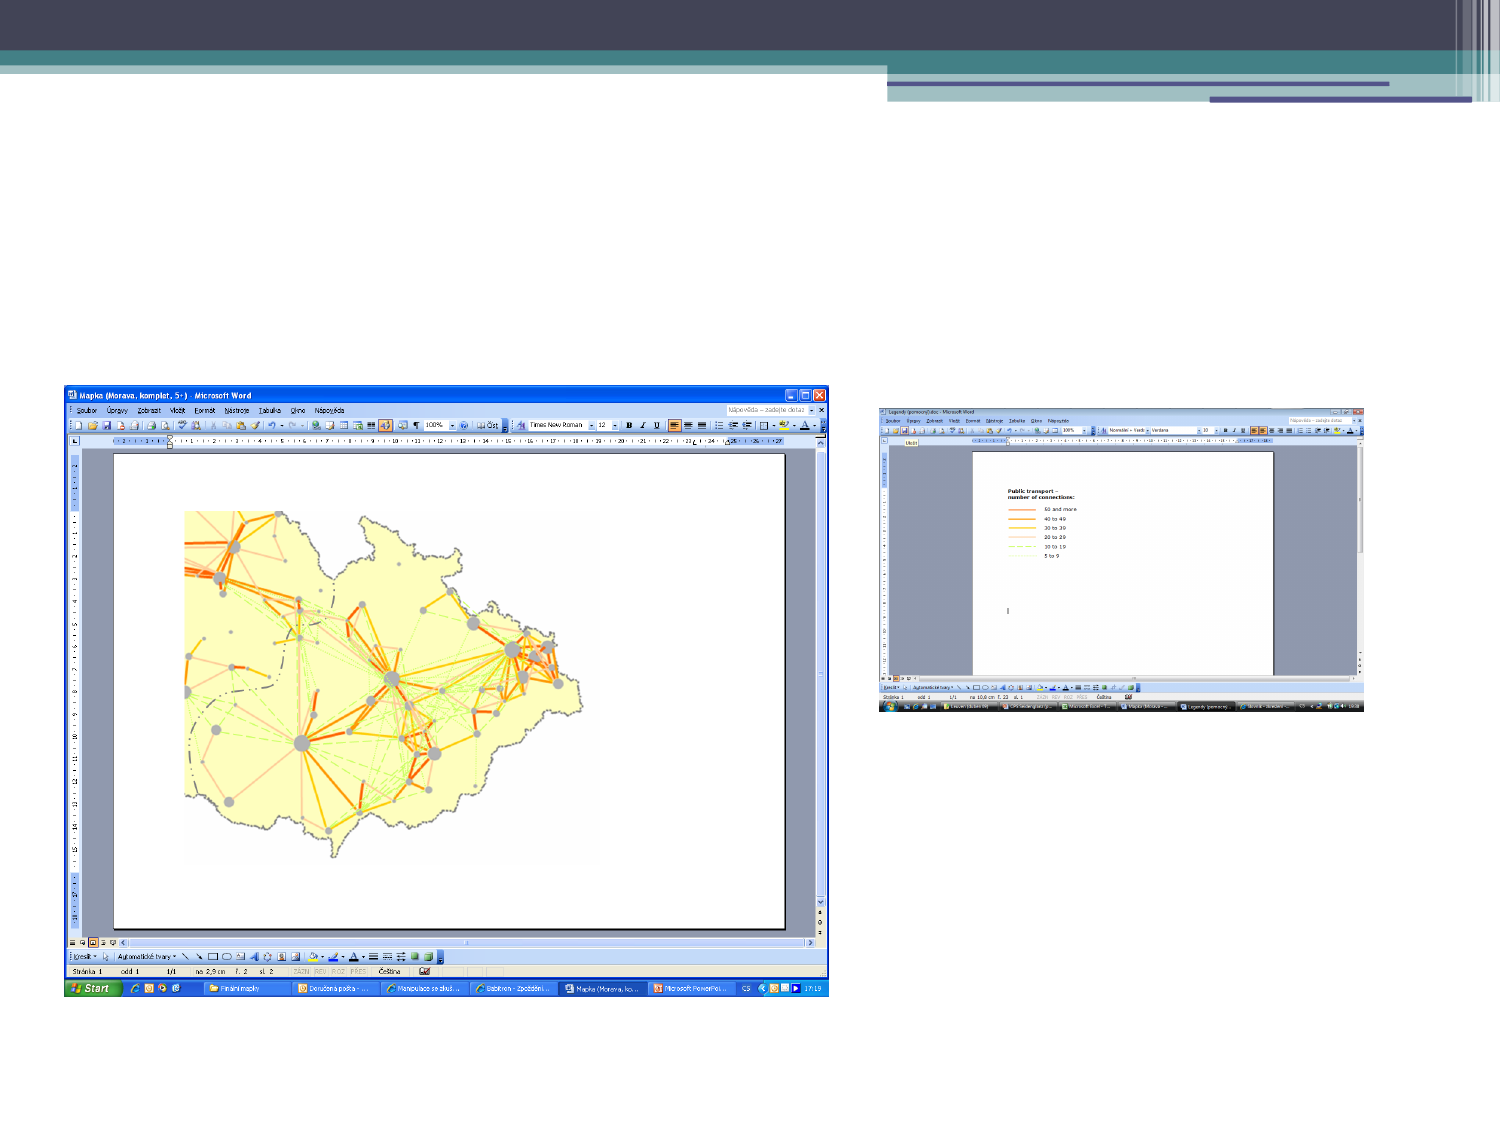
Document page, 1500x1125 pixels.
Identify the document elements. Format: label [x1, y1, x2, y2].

picture [64, 385, 829, 997]
picture [879, 408, 1364, 712]
